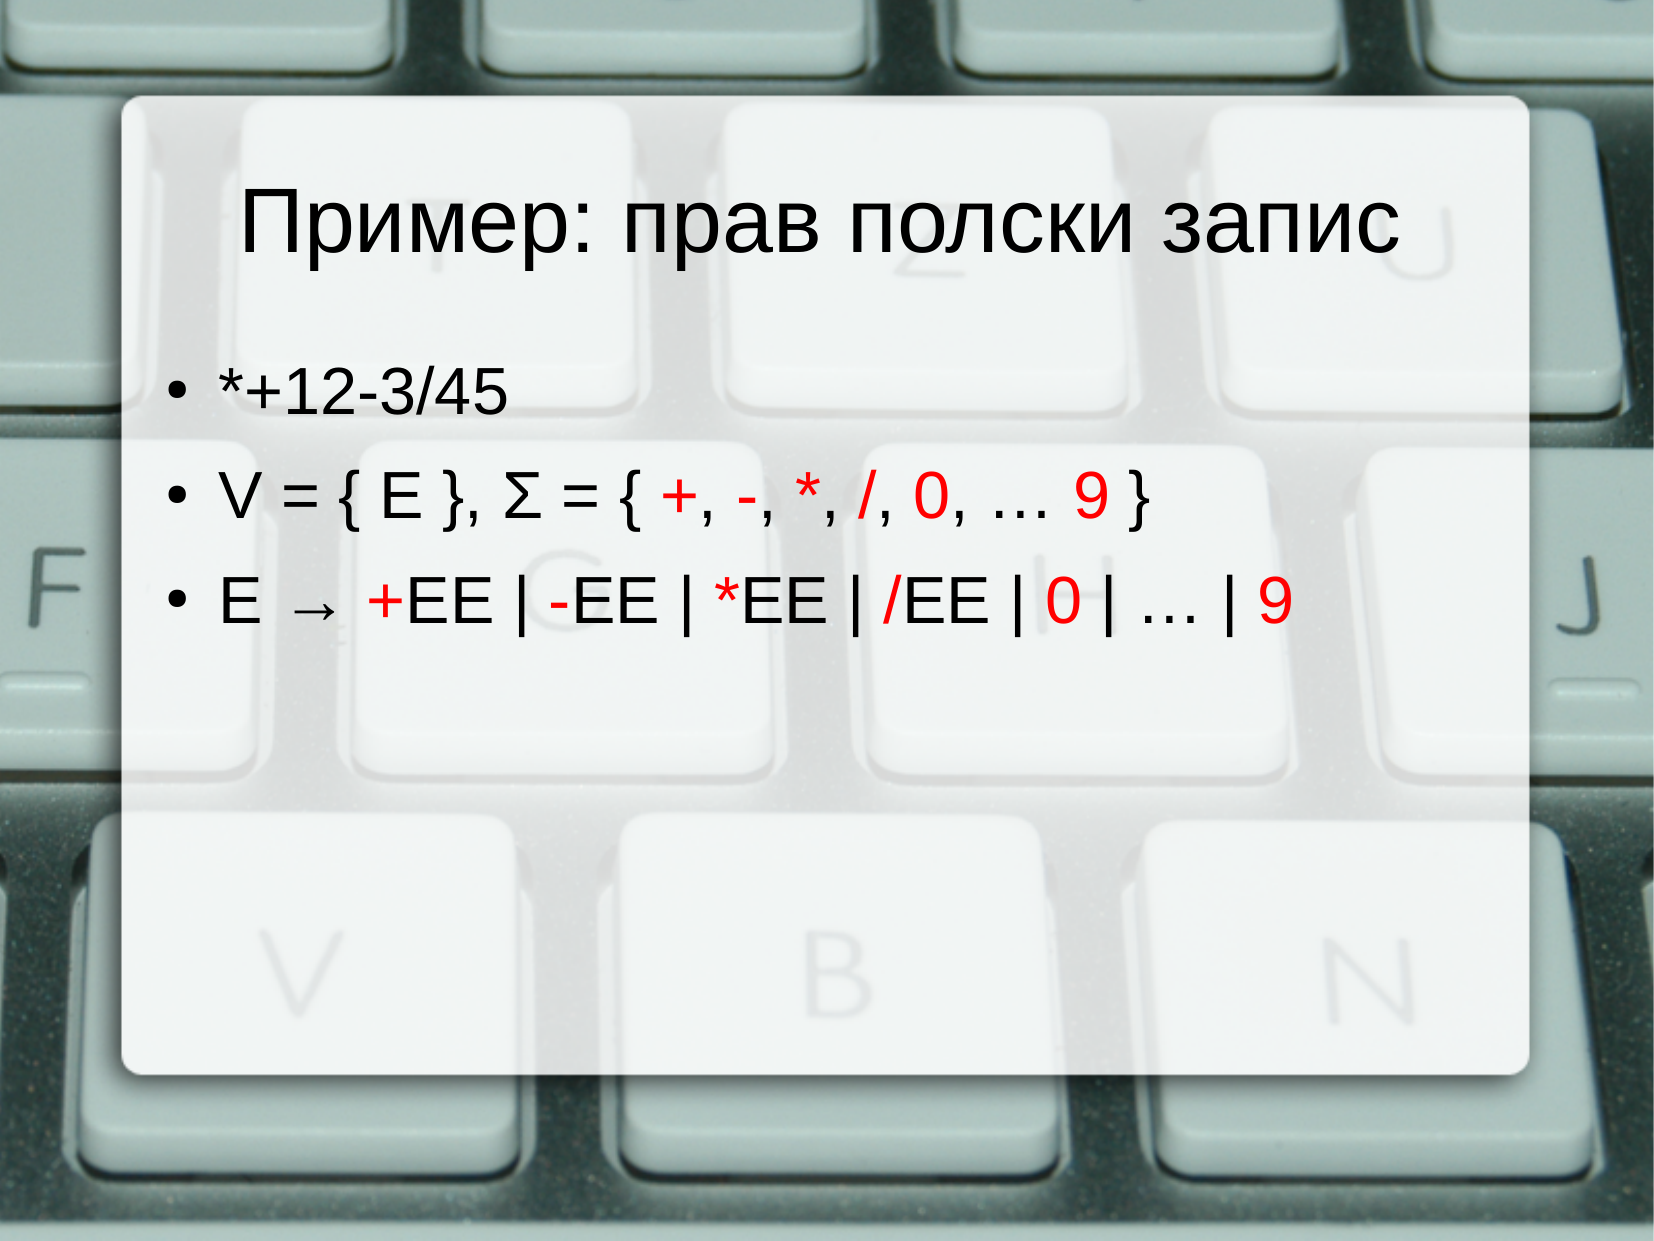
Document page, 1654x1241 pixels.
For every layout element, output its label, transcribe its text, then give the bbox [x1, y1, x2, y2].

picture [0, 0, 1654, 1241]
list *+12-3/45 V = { E }, Σ = { +, -, *, /, 0, … 9 } E → +EE | -EE | *EE | /EE | 0 | … | 9 [147, 354, 1506, 1074]
title Пример: прав полски запис [135, 117, 1506, 325]
